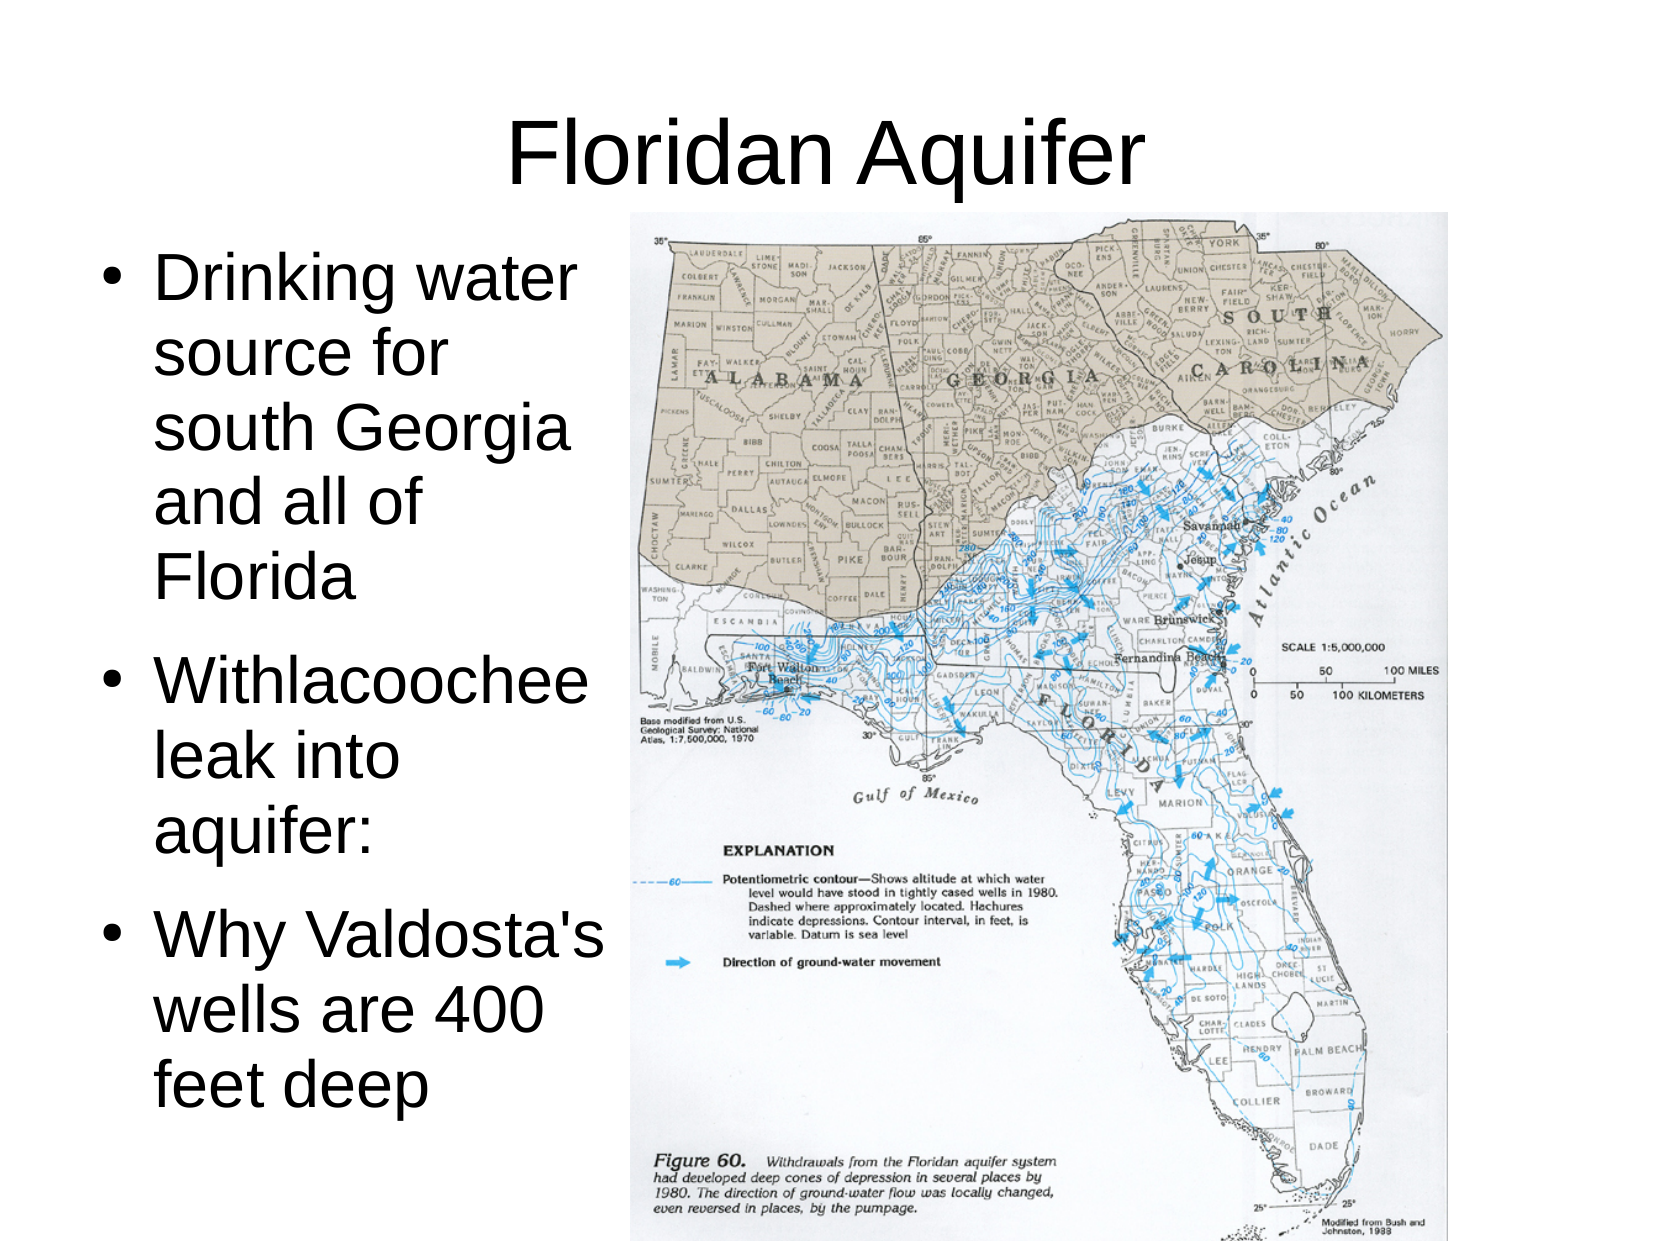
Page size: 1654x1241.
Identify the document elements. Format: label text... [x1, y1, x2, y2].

list Drinking water source for south Georgia and all of Florida Withlacoochee leak into aquifer: Why Valdosta's wells are 400 feet deep [82, 240, 616, 1135]
picture [630, 212, 1448, 1241]
title Floridan Aquifer [82, 49, 1571, 257]
